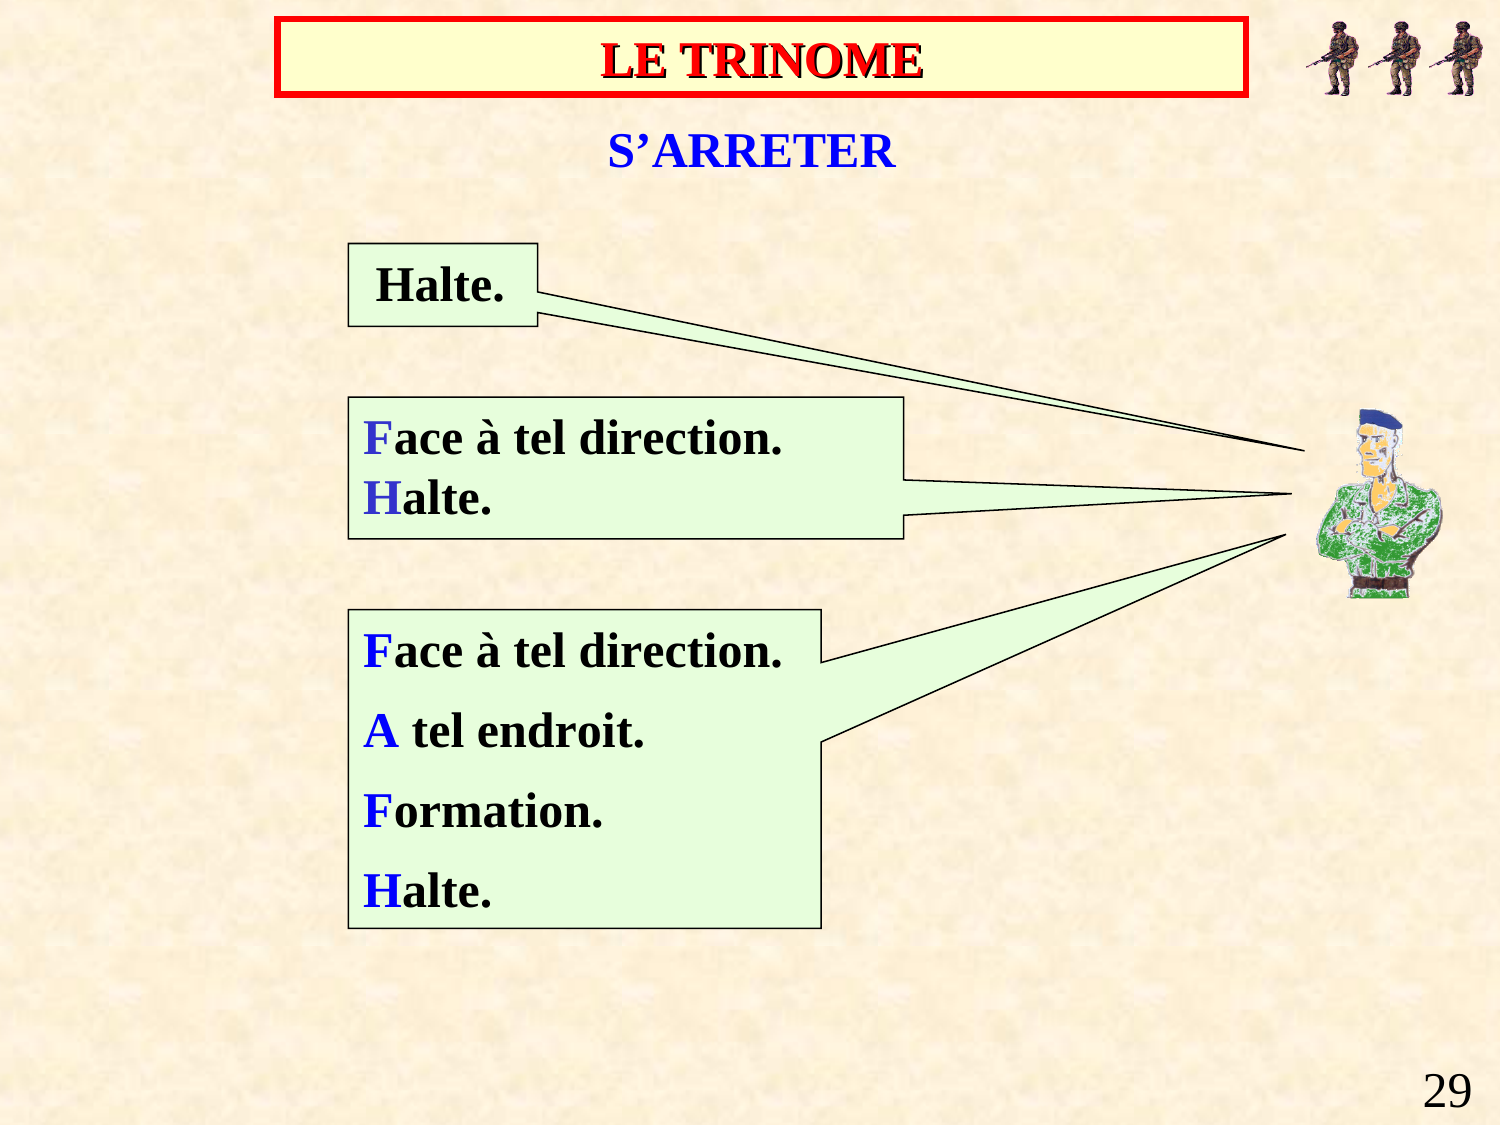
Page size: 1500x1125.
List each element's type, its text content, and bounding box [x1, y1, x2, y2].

picture [0, 0, 1500, 1125]
text_box Face à tel direction. A tel endroit. Formation. Halte. [348, 534, 1287, 929]
text_box S’ARRETER [592, 110, 923, 186]
text_box Halte. [348, 243, 1305, 451]
text_box LE TRINOME [277, 18, 1247, 95]
text_box Face à tel direction. Halte. [348, 397, 1292, 539]
